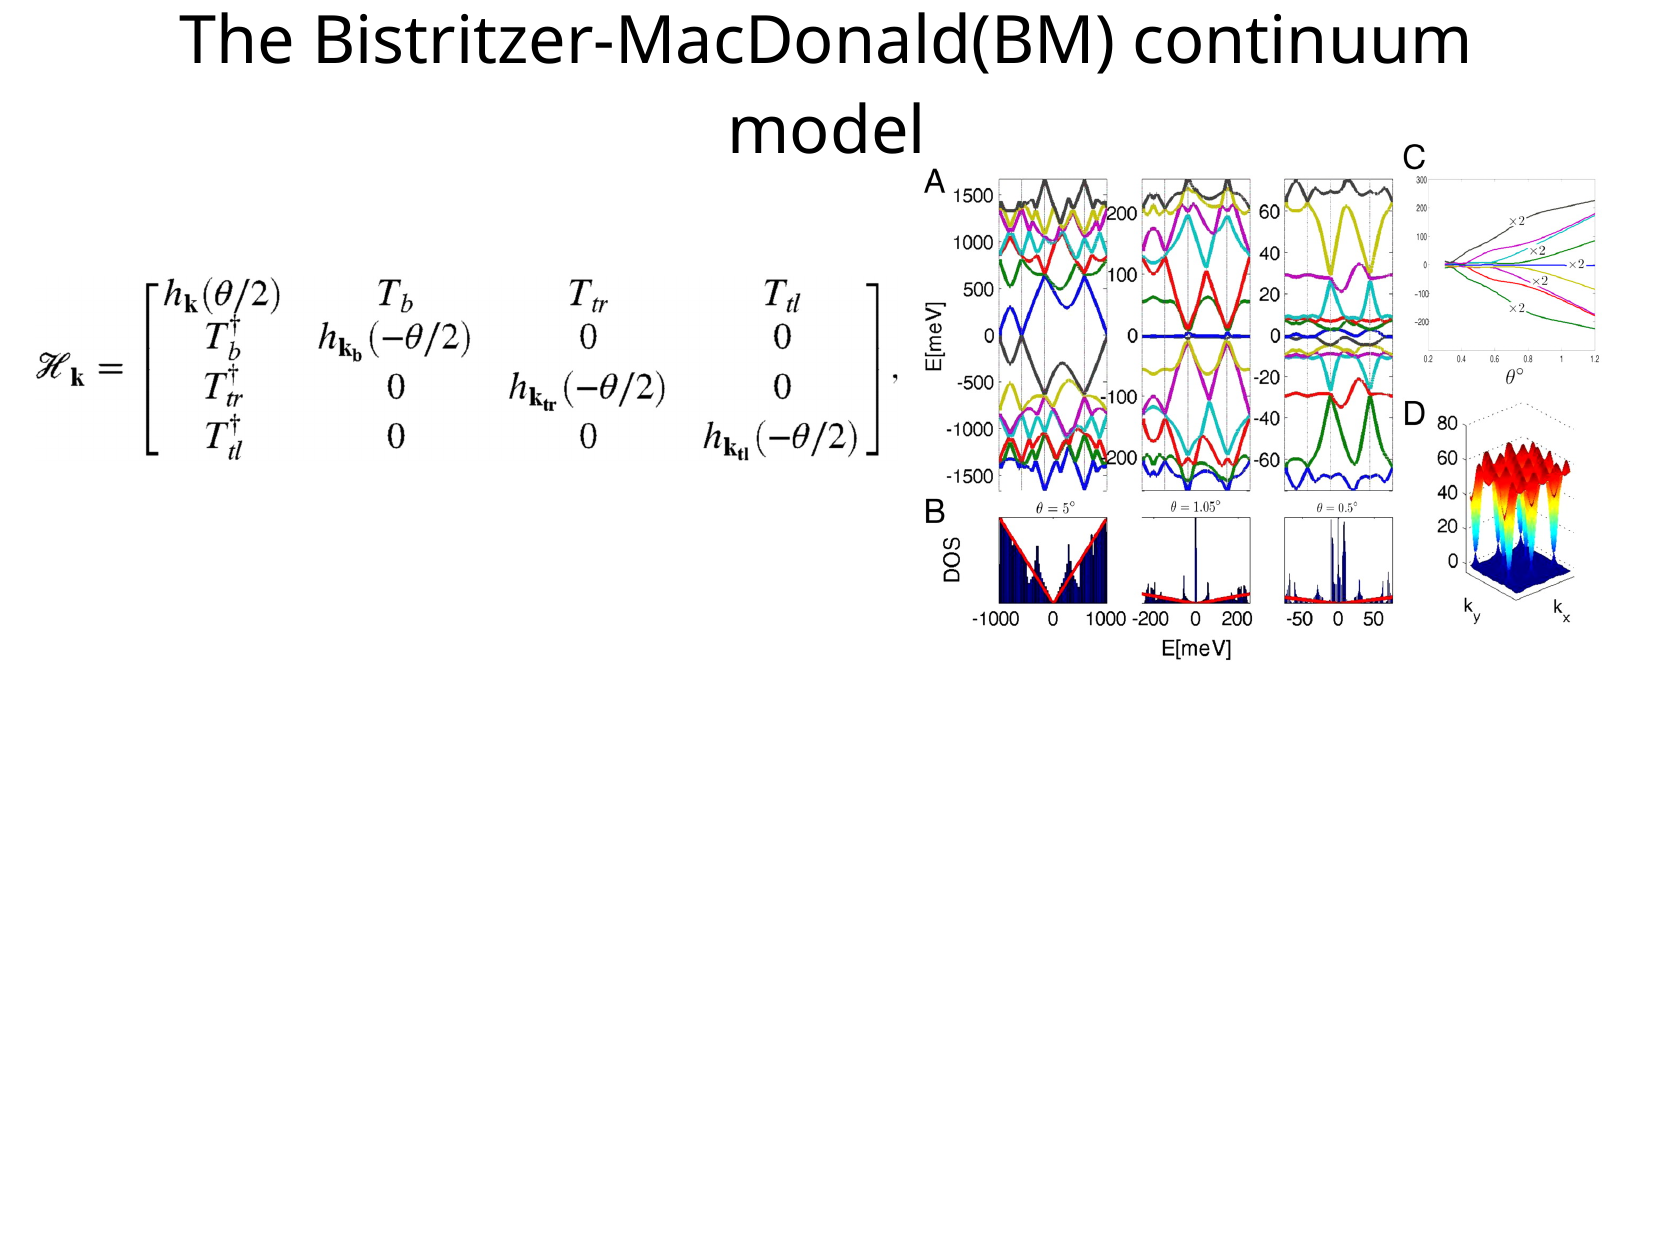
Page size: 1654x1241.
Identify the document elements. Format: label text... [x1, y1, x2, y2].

picture [921, 141, 1602, 663]
picture [35, 276, 898, 461]
title The Bistritzer-MacDonald(BM) continuum model [82, 11, 1571, 154]
